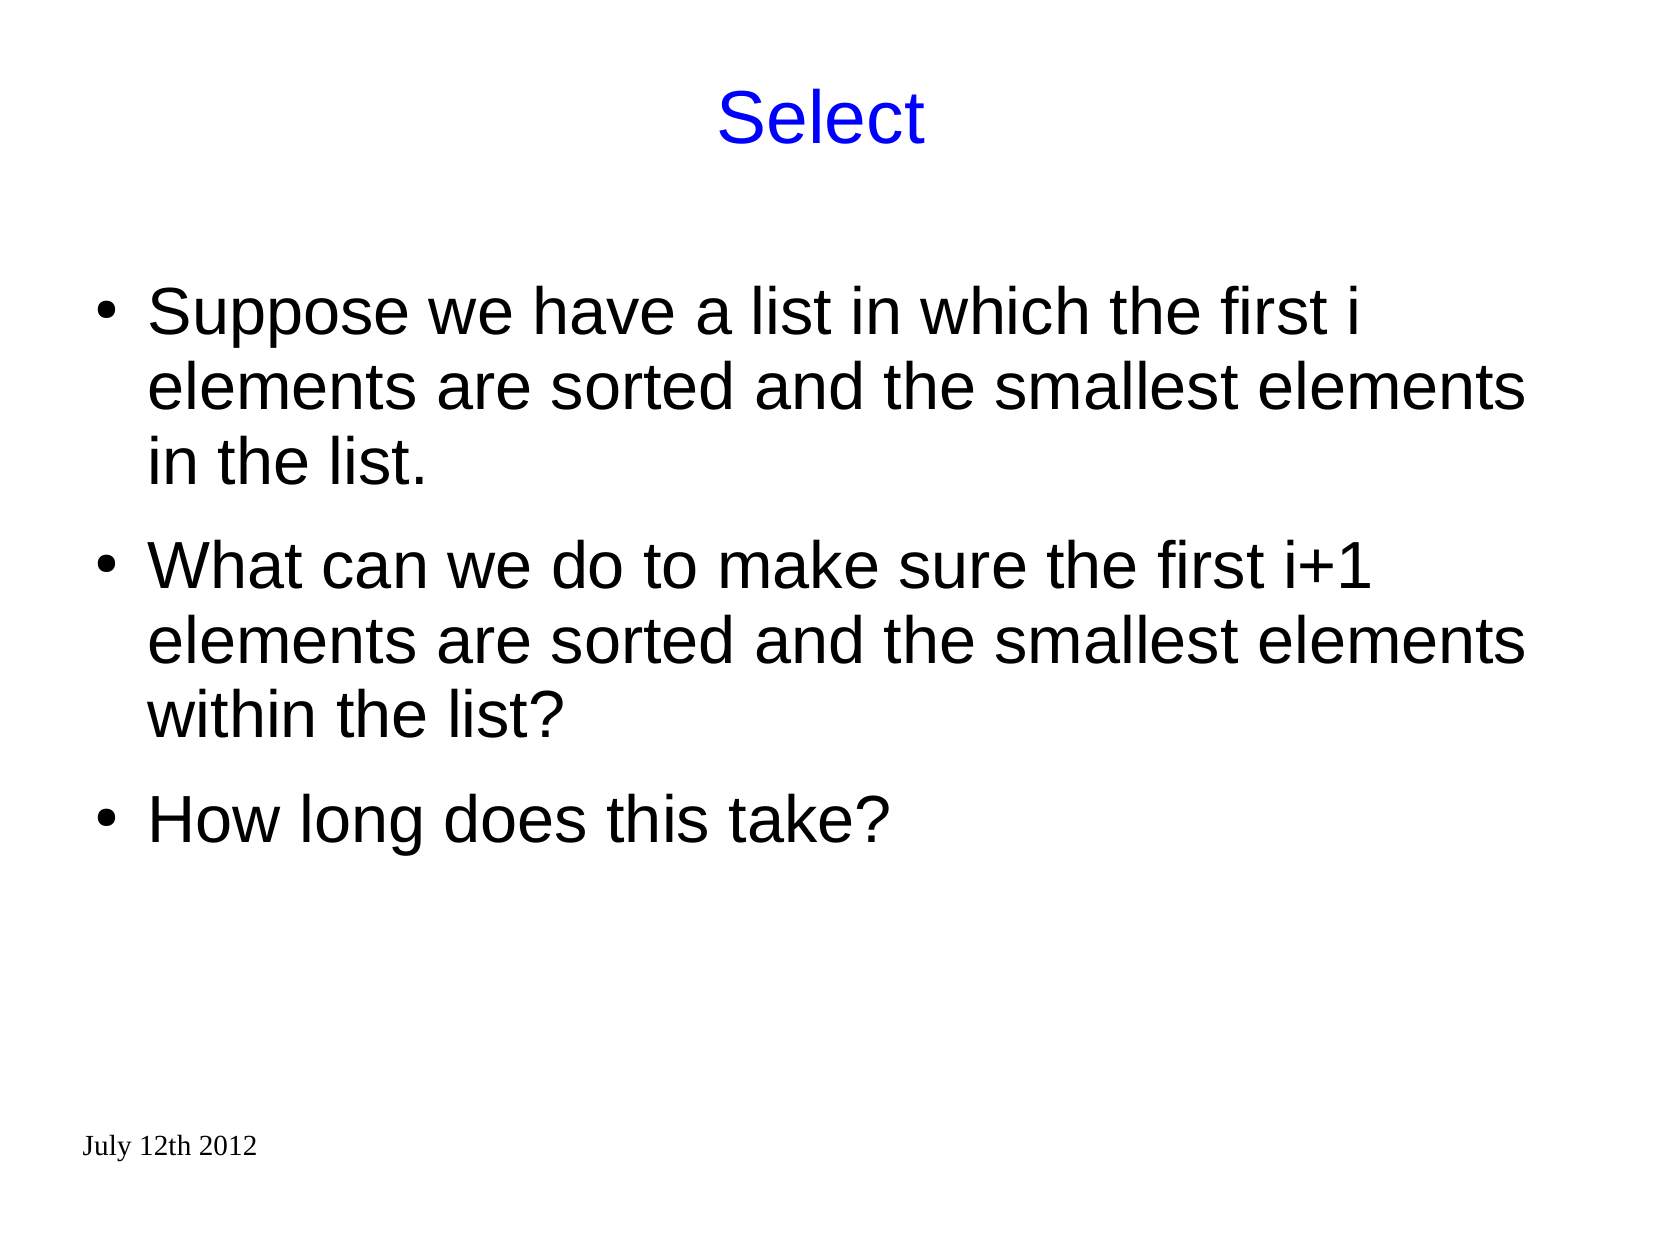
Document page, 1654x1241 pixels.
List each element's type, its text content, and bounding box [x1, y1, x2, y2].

list Suppose we have a list in which the first i elements are sorted and the smallest elements in the list. What can we do to make sure the first i+1 elements are sorted and the smallest elements within the list? How long does this take? [76, 274, 1566, 1093]
title Select [76, 58, 1565, 178]
